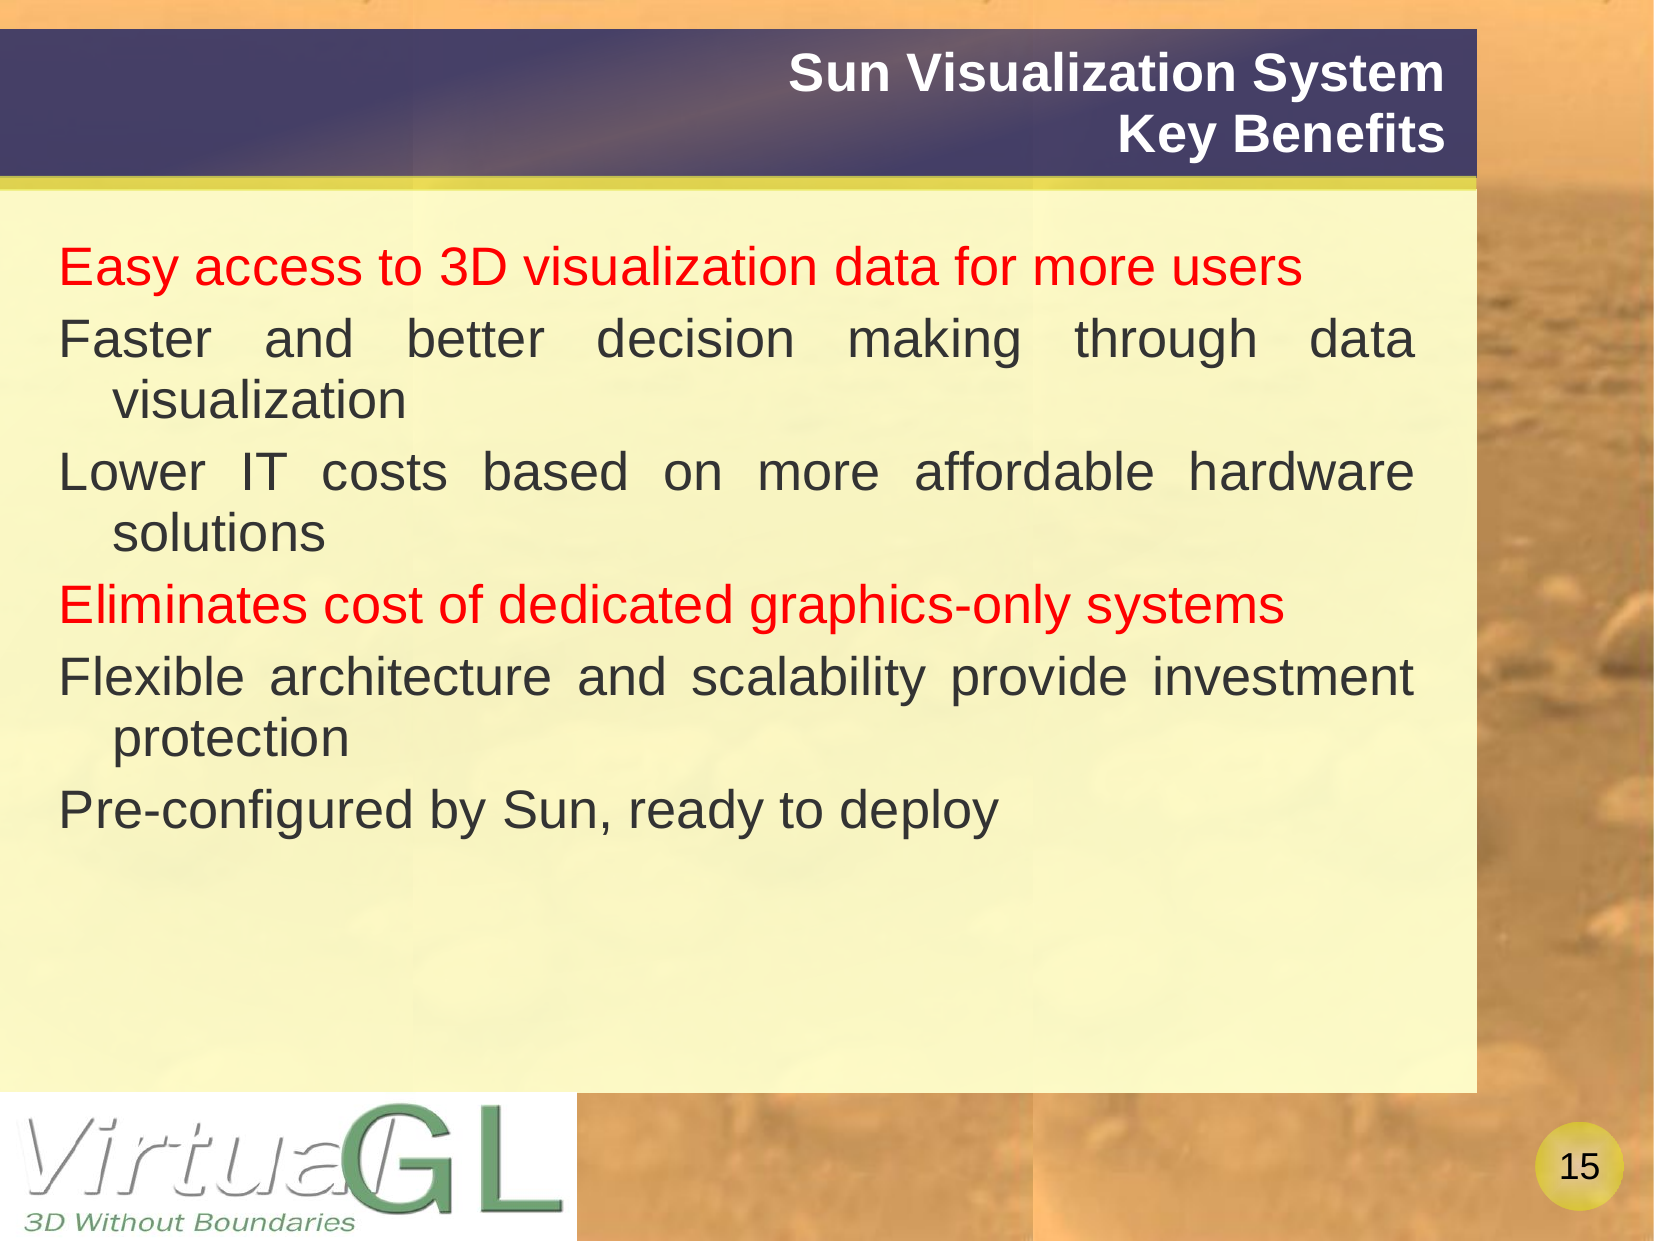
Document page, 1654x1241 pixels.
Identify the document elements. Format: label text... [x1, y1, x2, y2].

title Sun Visualization System Key Benefits [29, 41, 1447, 166]
picture [0, 0, 1654, 1241]
list Easy access to 3D visualization data for more users Faster and better decision making through data visualization Lower IT costs based on more affordable hardware solutions Eliminates cost of dedicated graphics-only systems Flexible architecture and scalability provide investment protection Pre-configured by Sun, ready to deploy [59, 236, 1418, 1182]
